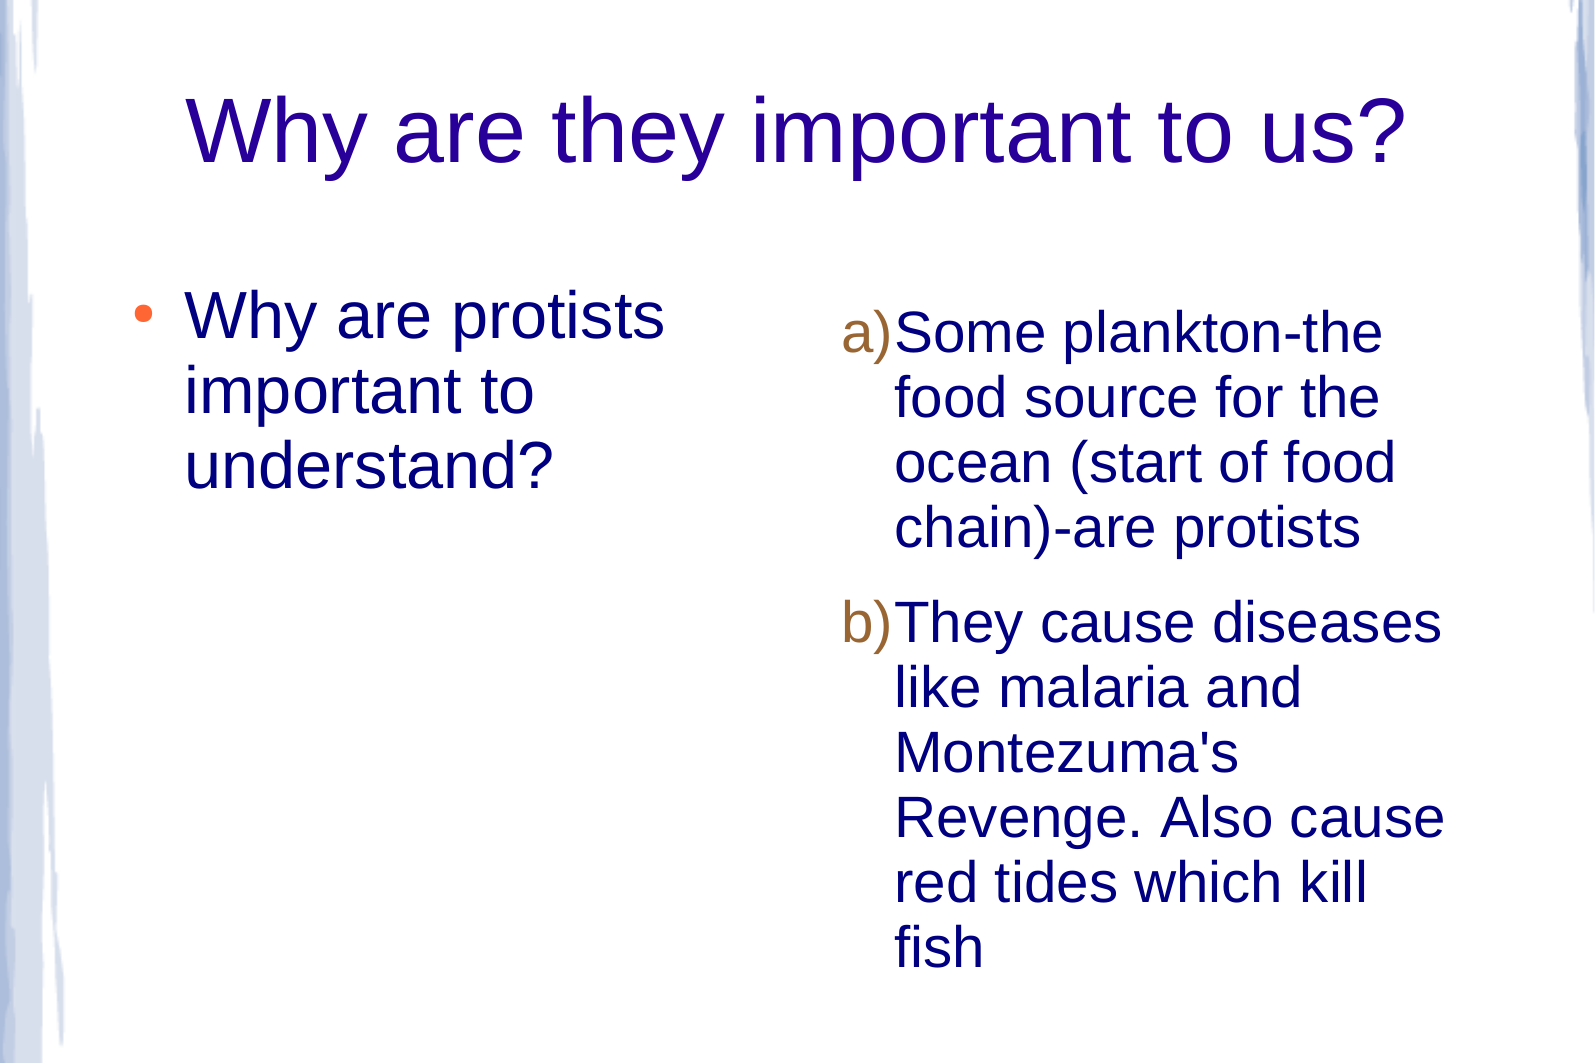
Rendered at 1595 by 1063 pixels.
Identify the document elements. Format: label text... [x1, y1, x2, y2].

list Why are protists important to understand? [113, 278, 798, 861]
picture [0, 0, 1595, 1063]
list Some plankton-the food source for the ocean (start of food chain)-are protists They cause diseases like malaria and Montezuma's Revenge. Also cause red tides which kill fish [823, 300, 1463, 978]
title Why are they important to us? [79, 42, 1515, 220]
